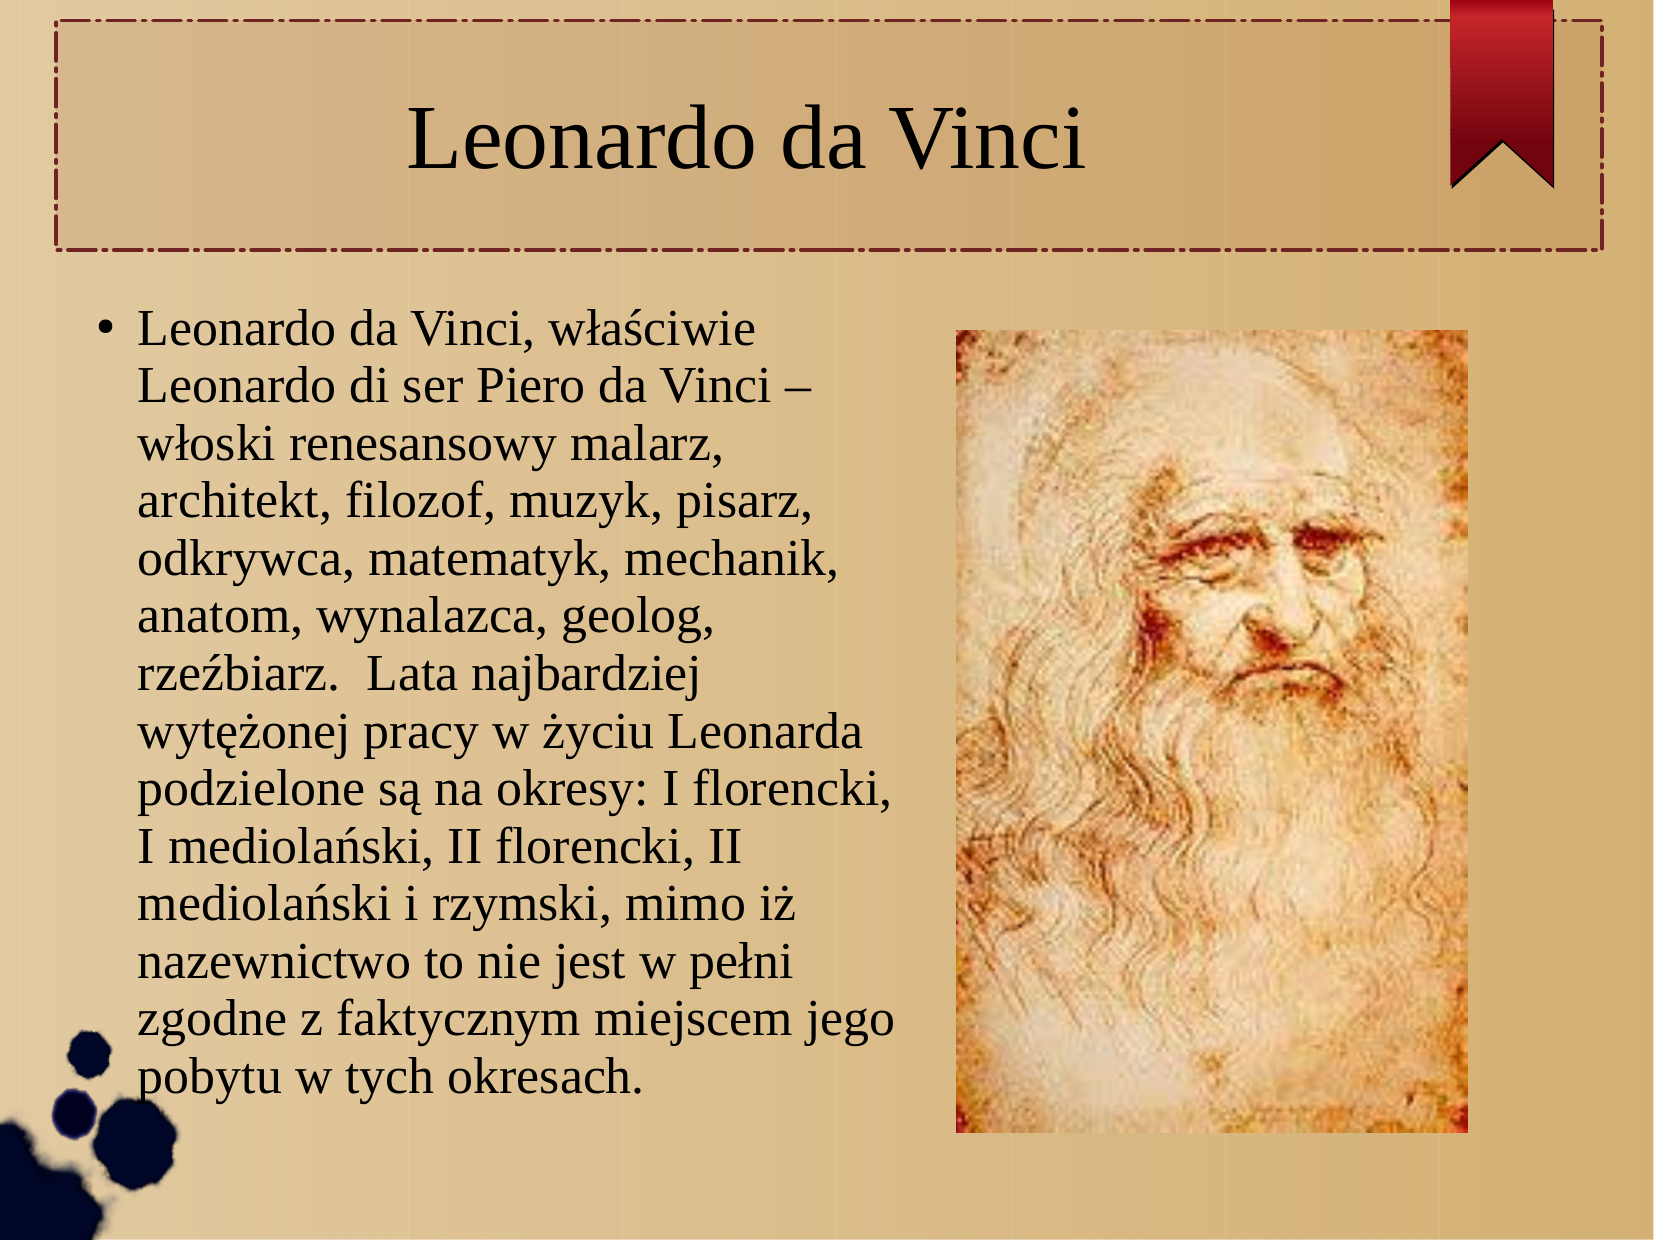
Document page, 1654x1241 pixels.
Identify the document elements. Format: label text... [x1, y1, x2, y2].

list Leonardo da Vinci, właściwie Leonardo di ser Piero da Vinci – włoski renesansowy malarz, architekt, filozof, muzyk, pisarz, odkrywca, matematyk, mechanik, anatom, wynalazca, geolog, rzeźbiarz. Lata najbardziej wytężonej pracy w życiu Leonarda podzielone są na okresy: I florencki, I mediolański, II florencki, II mediolański i rzymski, mimo iż nazewnictwo to nie jest w pełni zgodne z faktycznym miejscem jego pobytu w tych okresach. [82, 299, 898, 1170]
picture [956, 330, 1468, 1133]
title Leonardo da Vinci [82, 47, 1412, 229]
